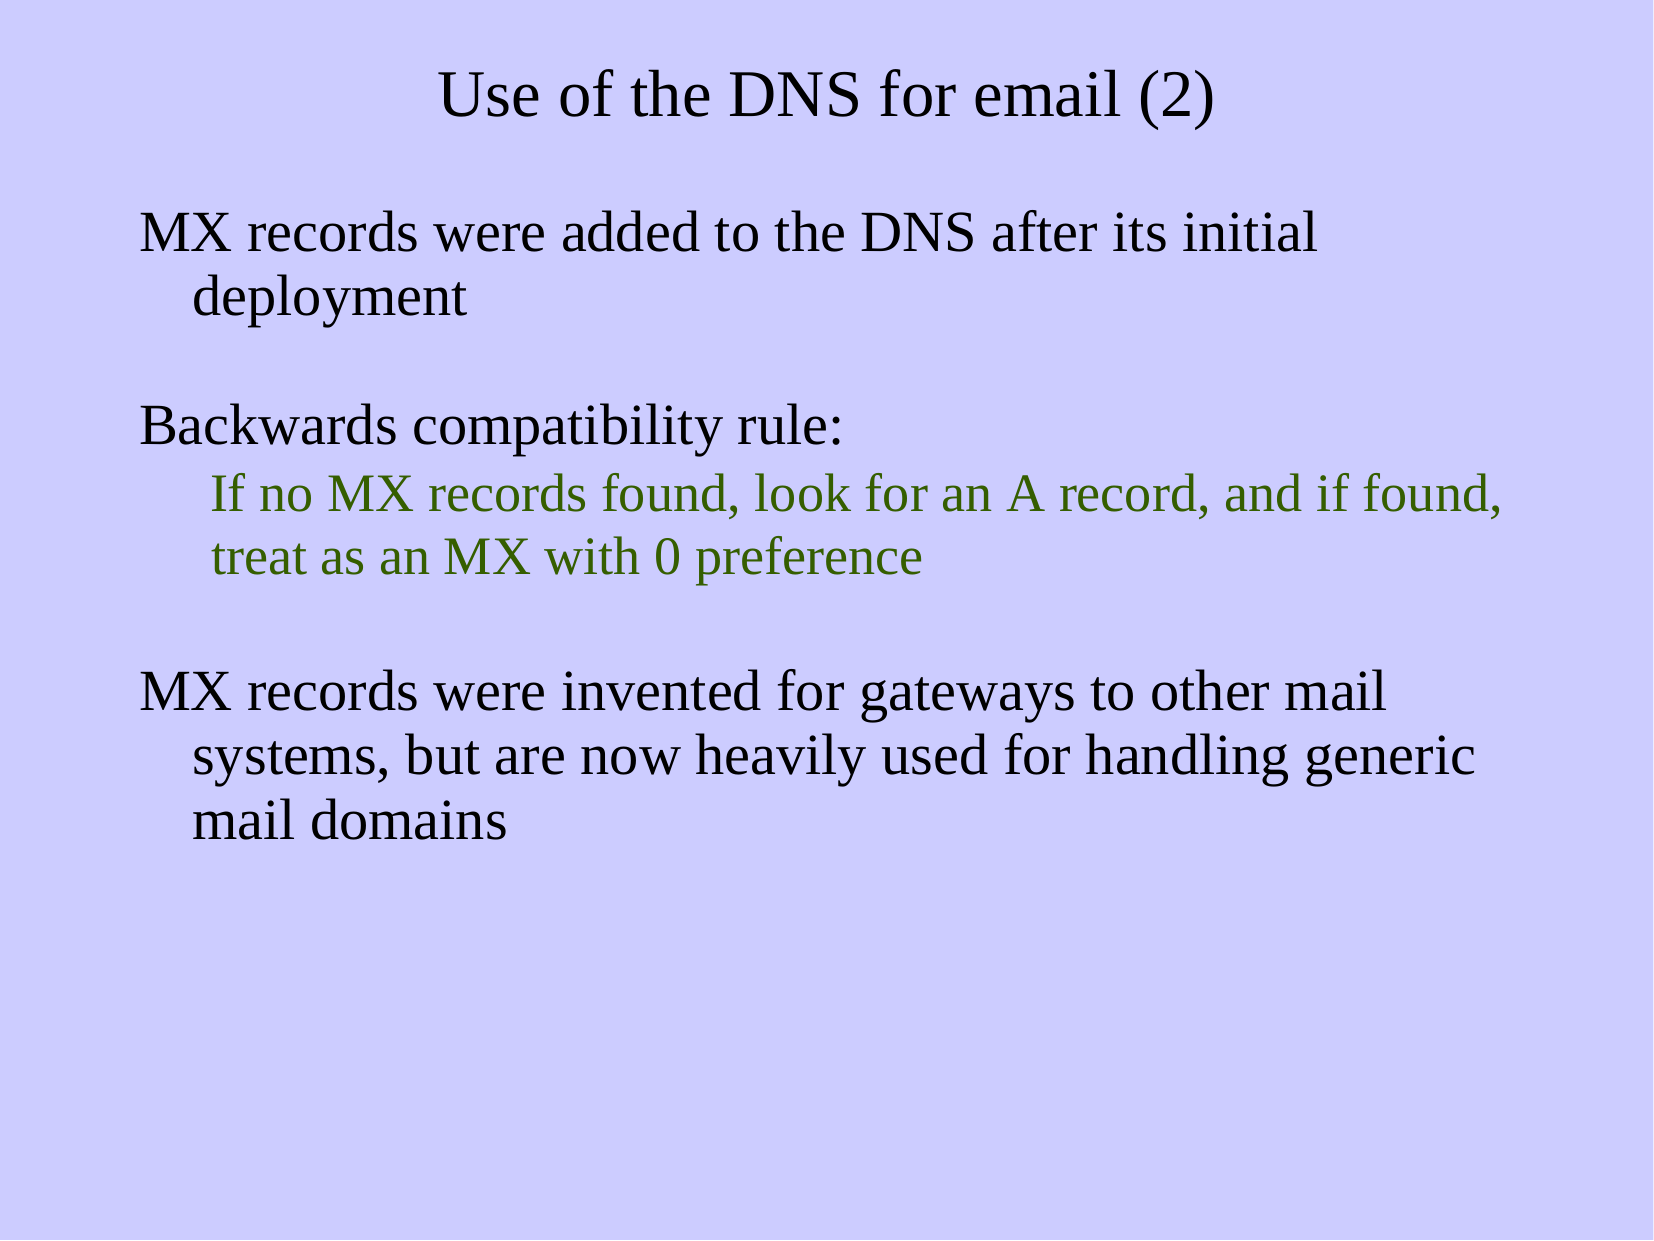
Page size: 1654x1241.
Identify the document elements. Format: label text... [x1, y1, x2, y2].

title Use of the DNS for email (2) [121, 17, 1534, 171]
list MX records were added to the DNS after its initial deployment Backwards compatibility rule: If no MX records found, look for an A record, and if found, treat as an MX with 0 preference MX records were invented for gateways to other mail systems, but are now heavily used for handling generic mail domains [121, 199, 1534, 1127]
